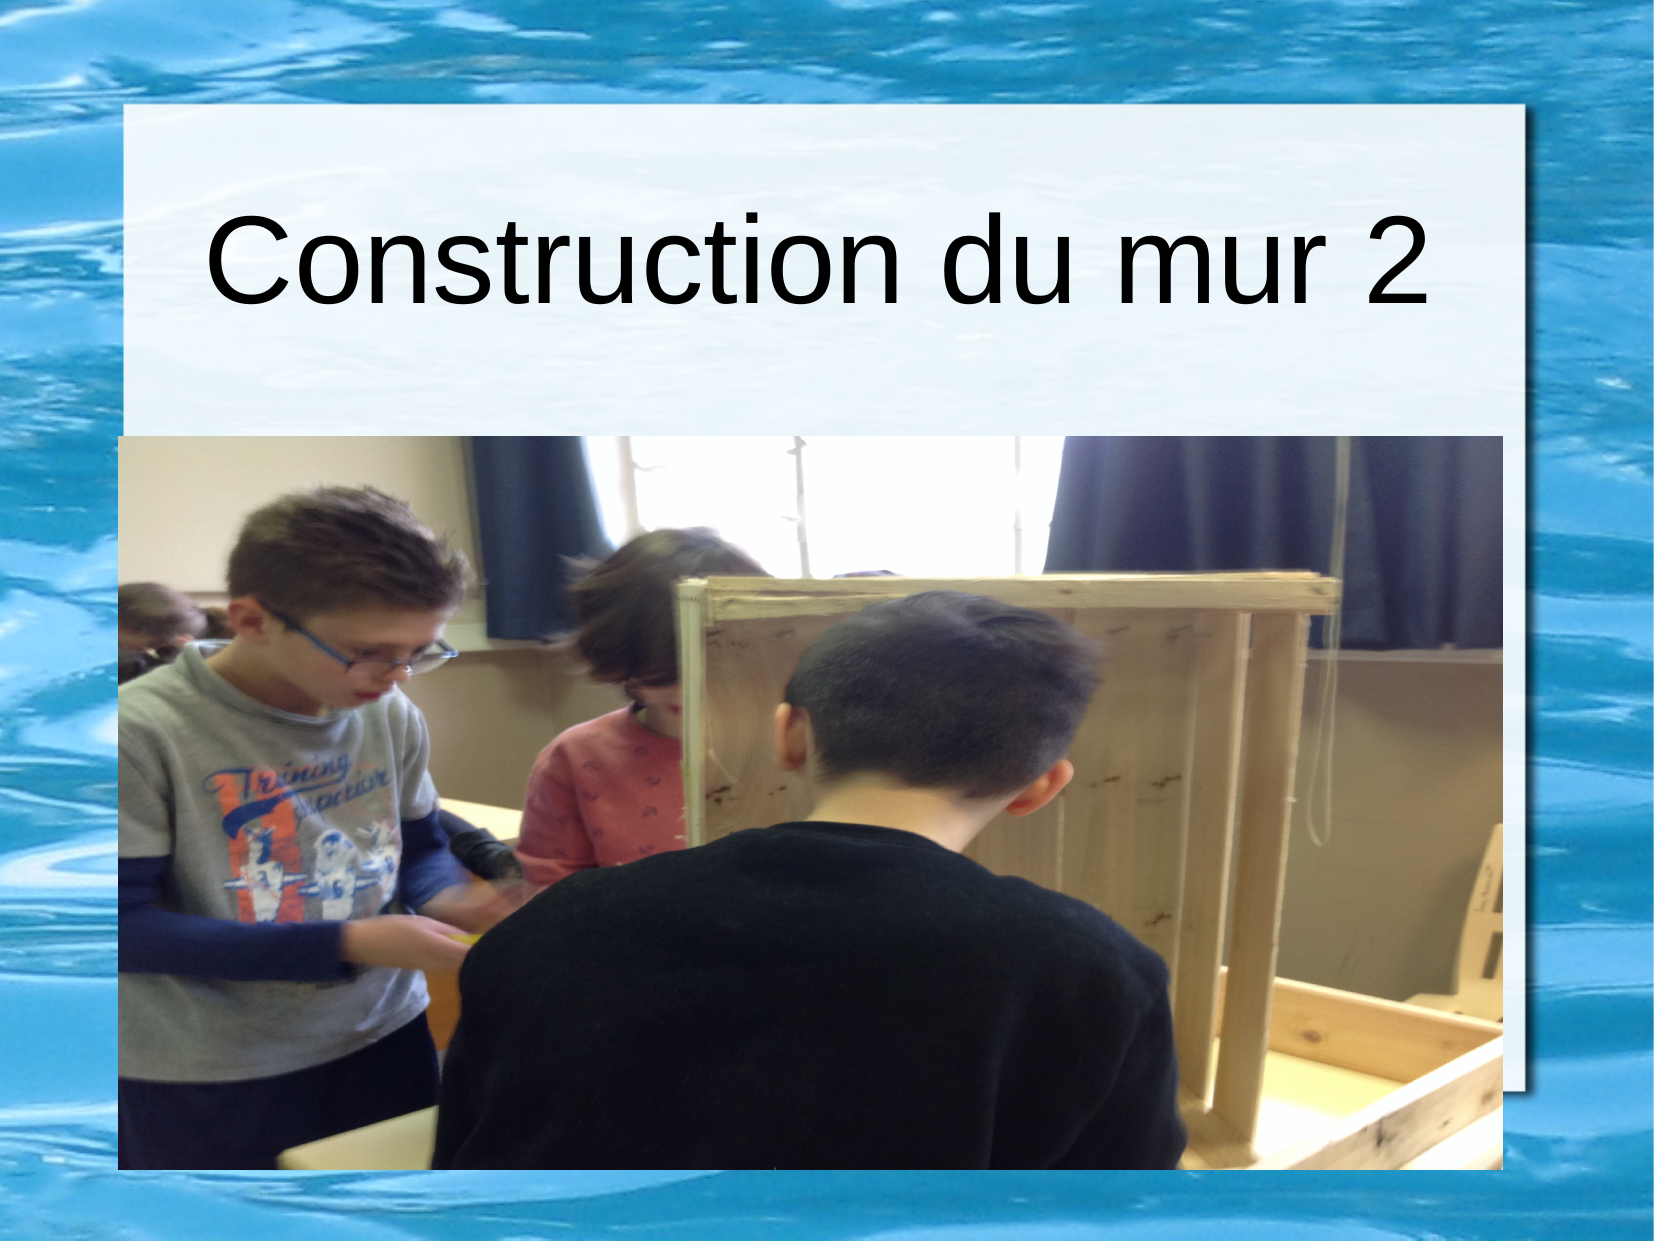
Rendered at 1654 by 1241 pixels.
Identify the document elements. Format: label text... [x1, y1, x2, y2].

text_box Construction du mur 2 [188, 182, 1489, 385]
picture [0, 0, 1654, 1241]
